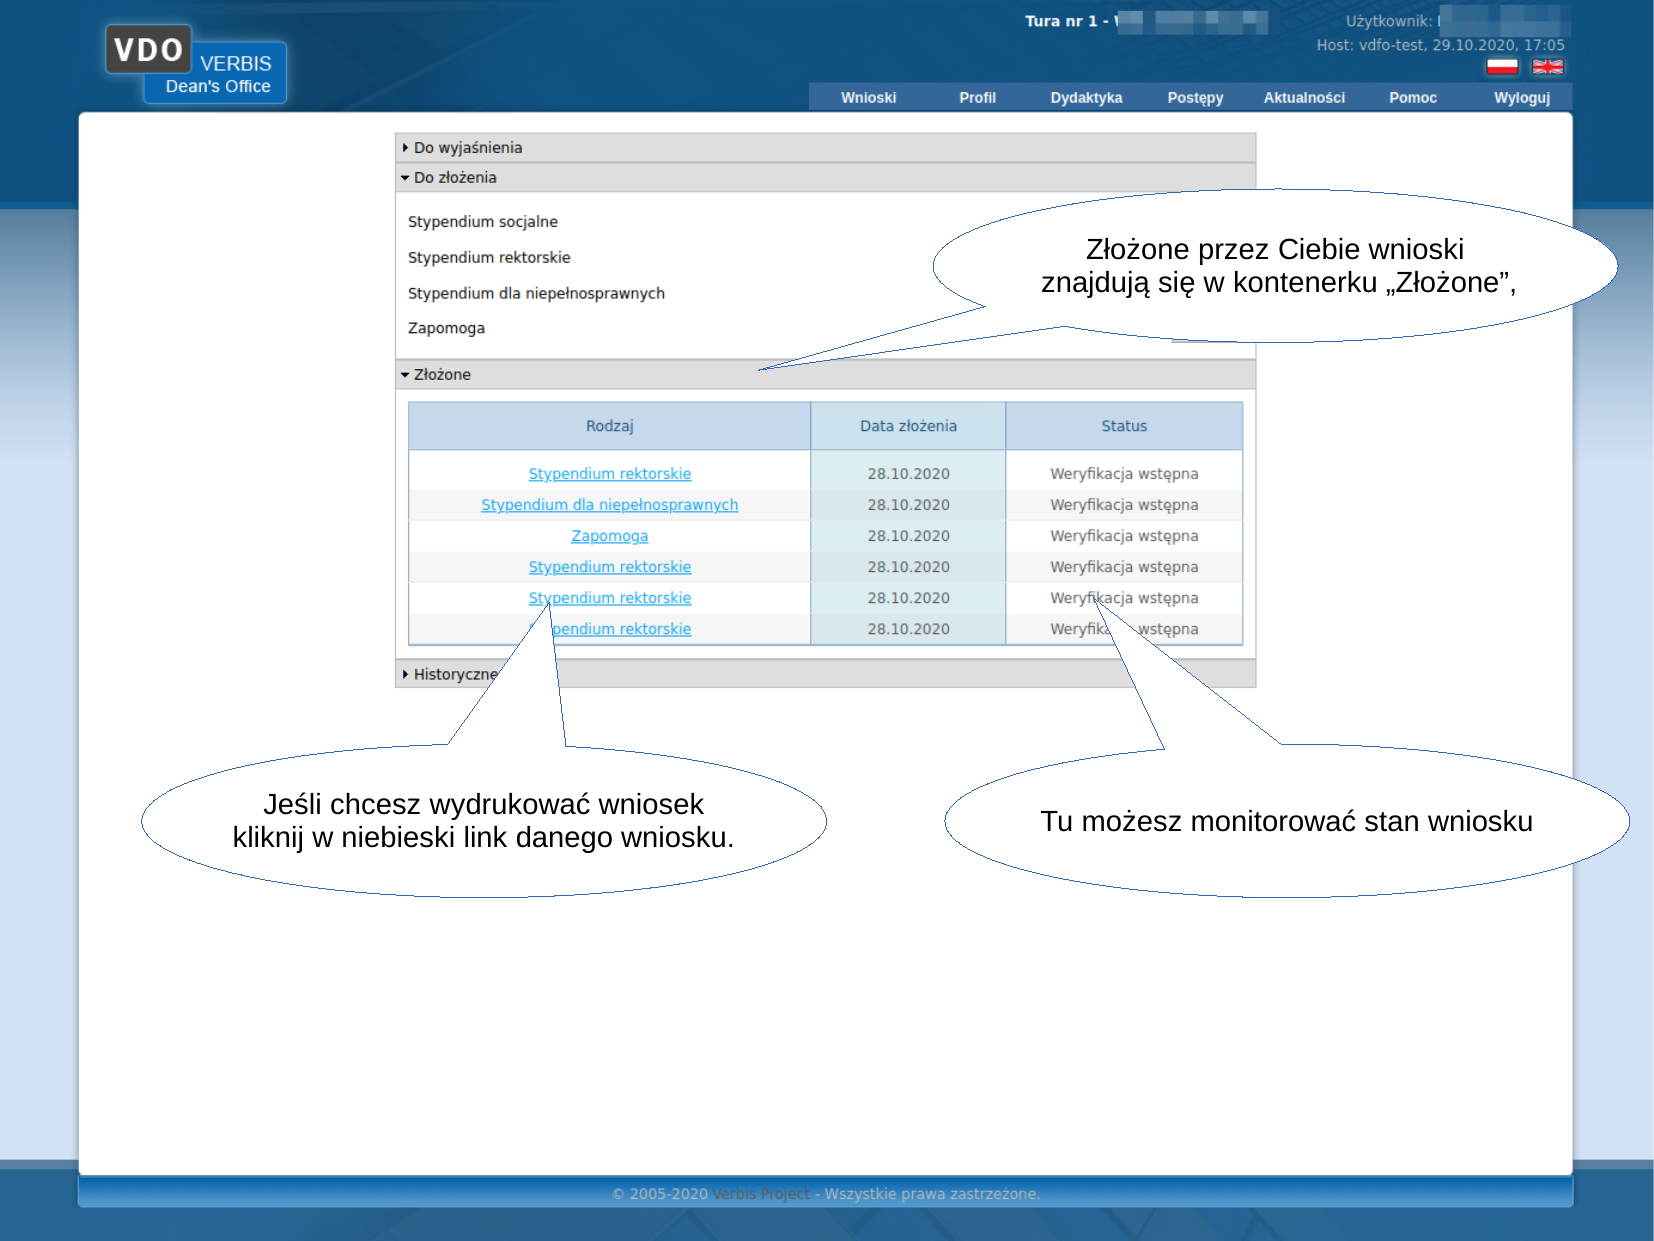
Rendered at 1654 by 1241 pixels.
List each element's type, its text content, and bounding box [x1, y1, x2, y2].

text_box Tu możesz monitorować stan wniosku [944, 597, 1630, 898]
text_box Złożone przez Ciebie wnioski znajdują się w kontenerku „Złożone”, [758, 188, 1619, 371]
text_box Jeśli chcesz wydrukować wniosek kliknij w niebieski link danego wniosku. [141, 602, 827, 898]
picture [0, 0, 1654, 1241]
